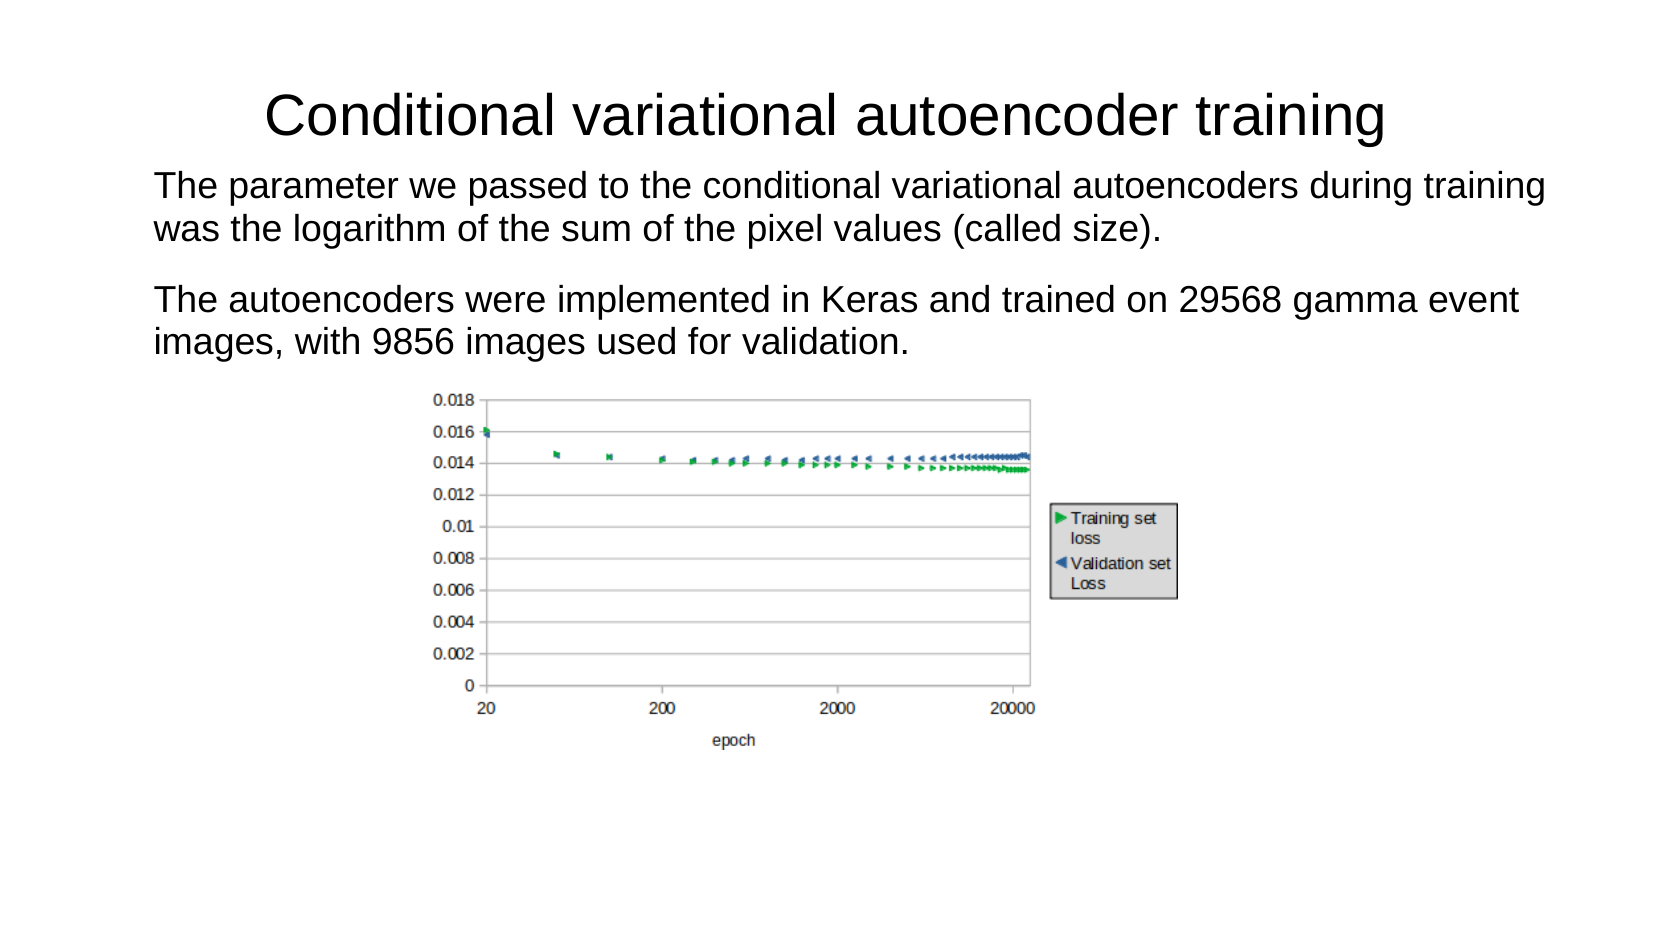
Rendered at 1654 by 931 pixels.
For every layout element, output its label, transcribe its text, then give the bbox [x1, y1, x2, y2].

title Conditional variational autoencoder training [82, 37, 1571, 165]
list The parameter we passed to the conditional variational autoencoders during training was the logarithm of the sum of the pixel values (called size). The autoencoders were implemented in Keras and trained on 29568 gamma event images, with 9856 images used for validation. [82, 165, 1571, 758]
picture [420, 386, 1178, 751]
